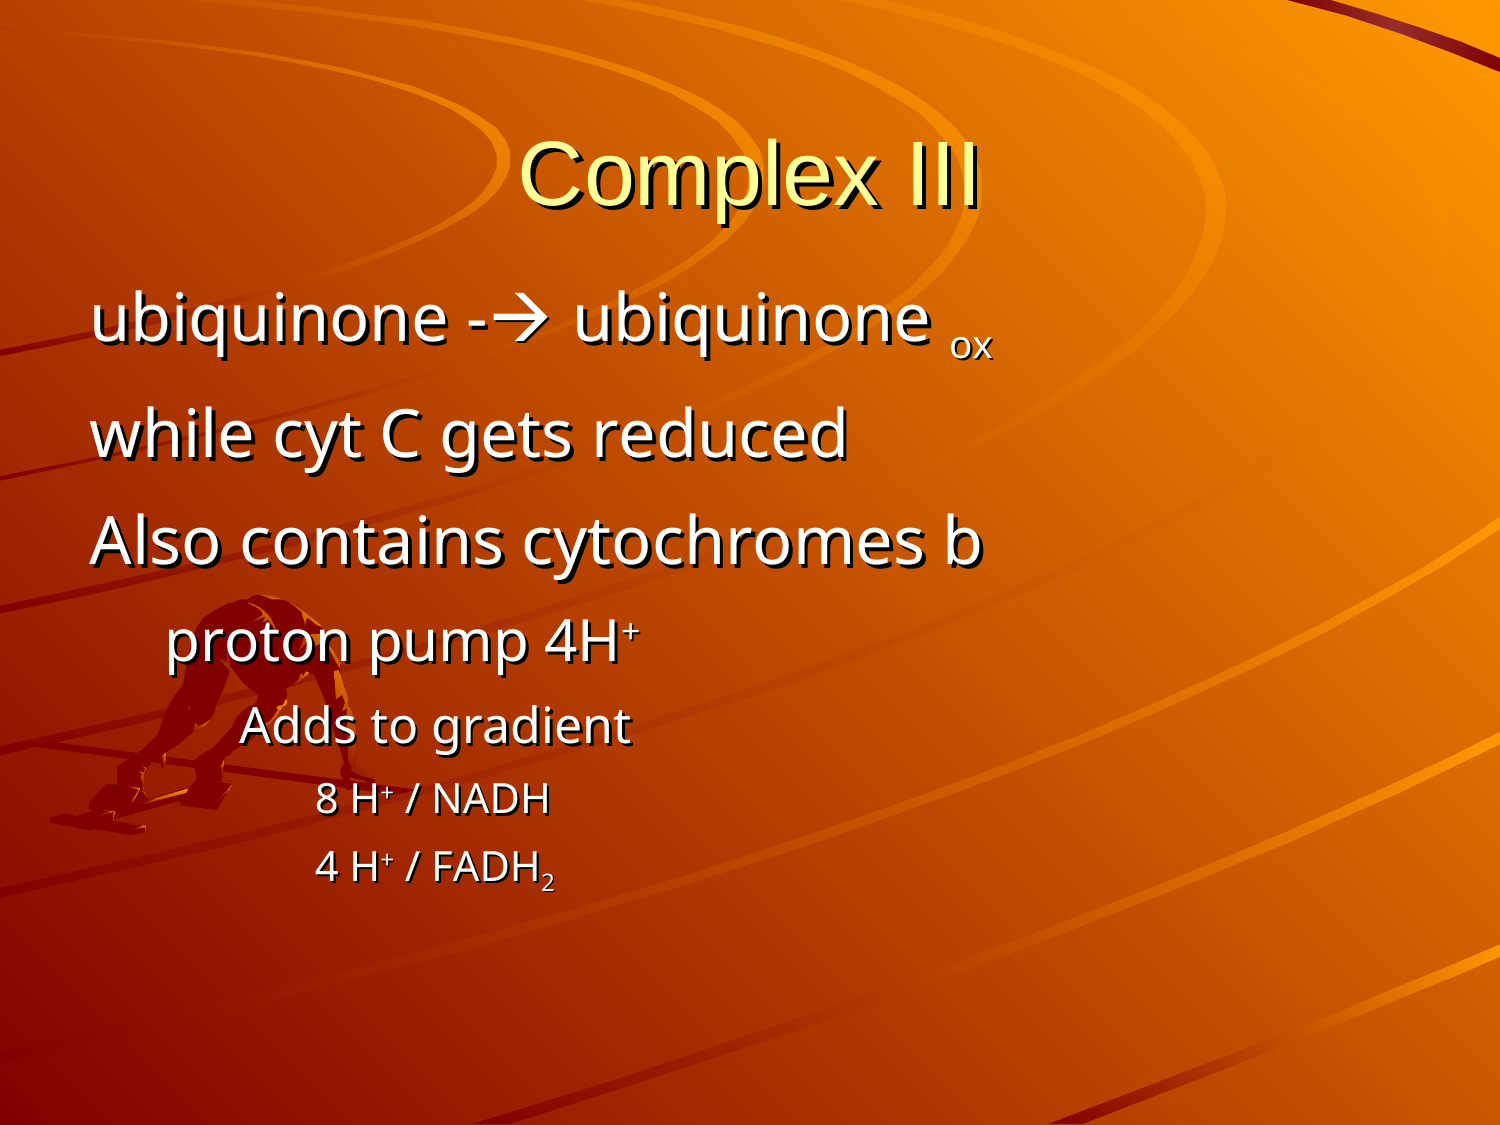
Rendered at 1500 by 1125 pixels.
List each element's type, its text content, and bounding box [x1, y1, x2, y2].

title Complex III [75, 25, 1426, 233]
list ubiquinone - ubiquinone ox while cyt C gets reduced Also contains cytochromes b proton pump 4H+ Adds to gradient 8 H+ / NADH 4 H+ / FADH2 [75, 262, 1426, 1006]
